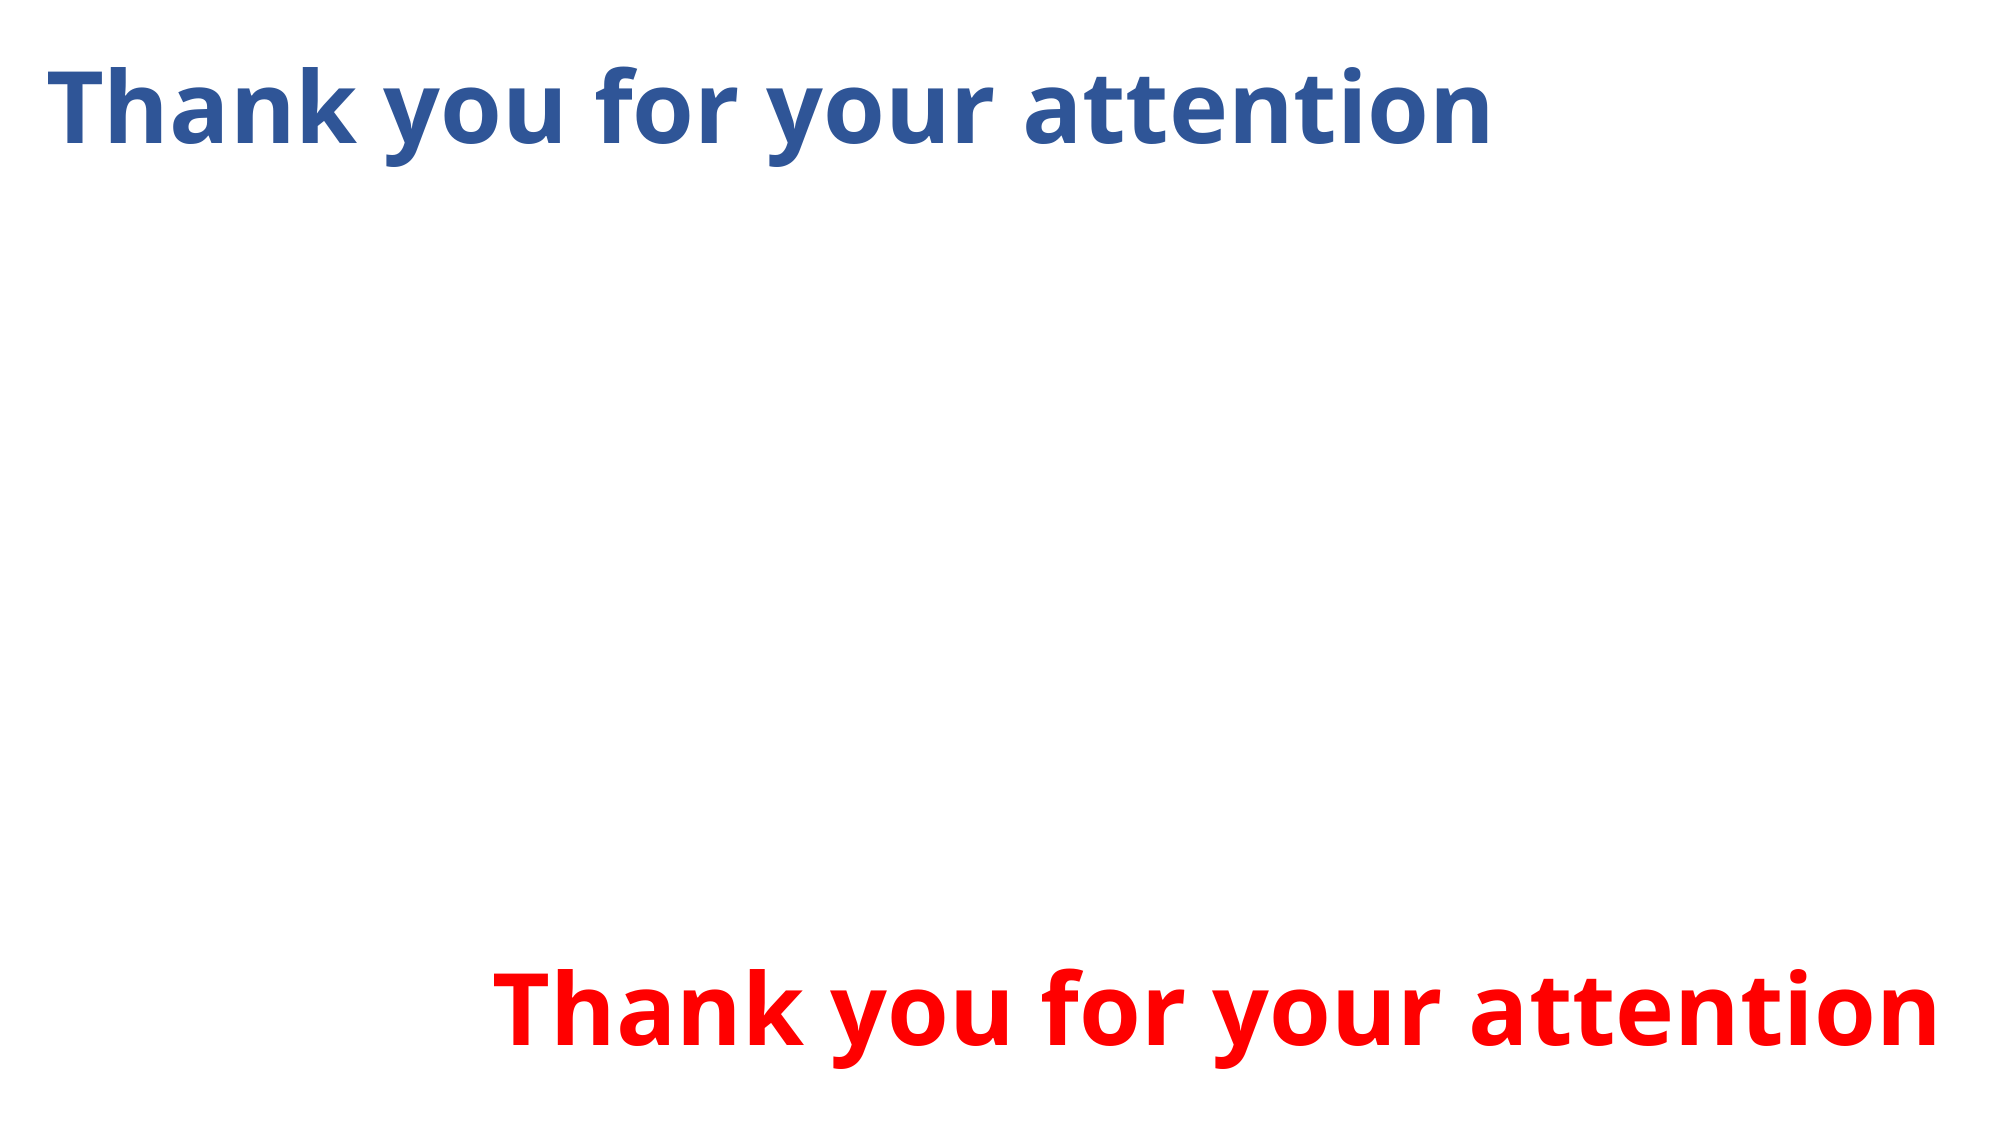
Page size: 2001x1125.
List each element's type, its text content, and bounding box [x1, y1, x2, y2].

text_box Thank you for your attention [14, 20, 1530, 204]
text_box Thank you for your attention [460, 922, 1976, 1106]
